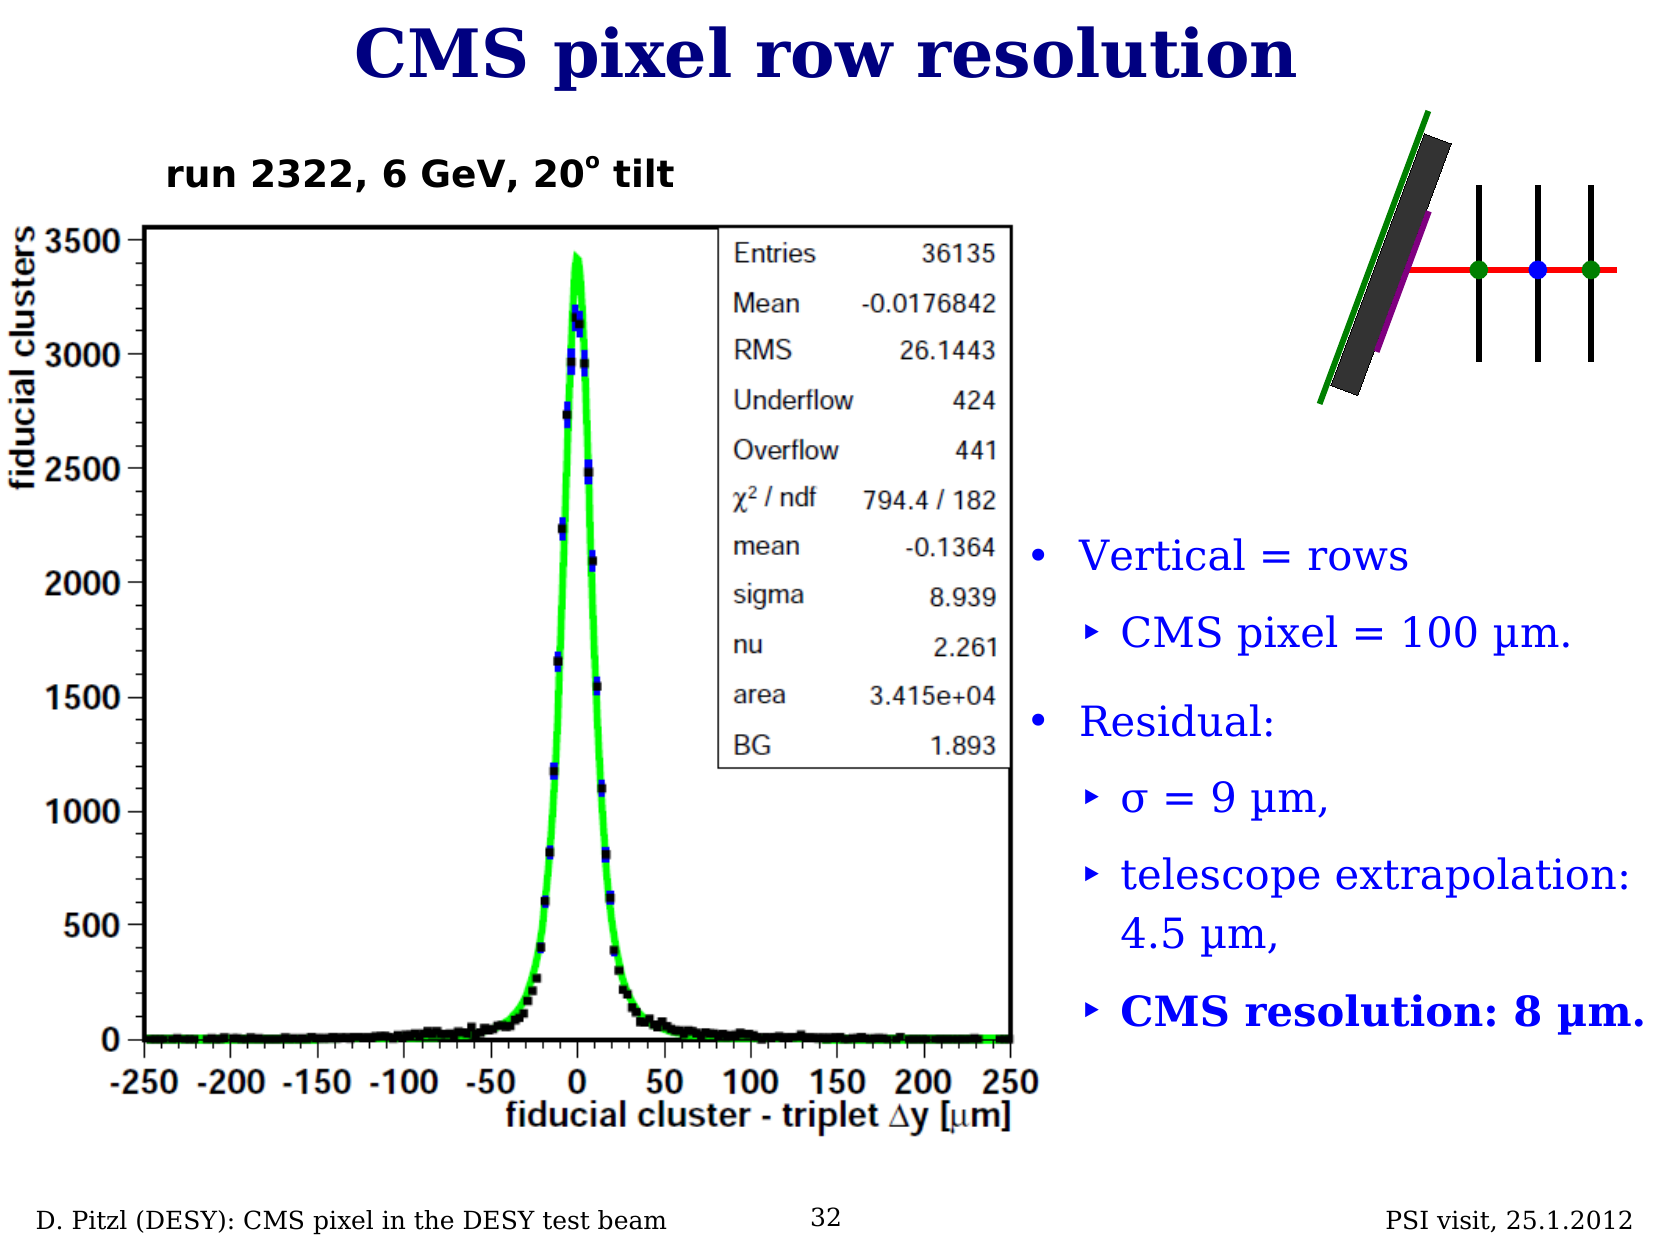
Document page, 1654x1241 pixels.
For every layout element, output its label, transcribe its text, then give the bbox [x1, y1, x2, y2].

picture [0, 208, 1046, 1152]
text_box [1469, 260, 1489, 280]
text_box [1330, 133, 1452, 396]
title CMS pixel row resolution [0, 15, 1654, 94]
text_box [1581, 260, 1601, 280]
text_box run 2322, 6 GeV, 20o tilt [165, 138, 675, 187]
text_box [1528, 260, 1548, 280]
list Vertical = rows CMS pixel = 100 µm. Residual: σ = 9 µm, telescope extrapolation: 4.5 µm, CMS resolution: 8 µm. [1025, 521, 1649, 1026]
